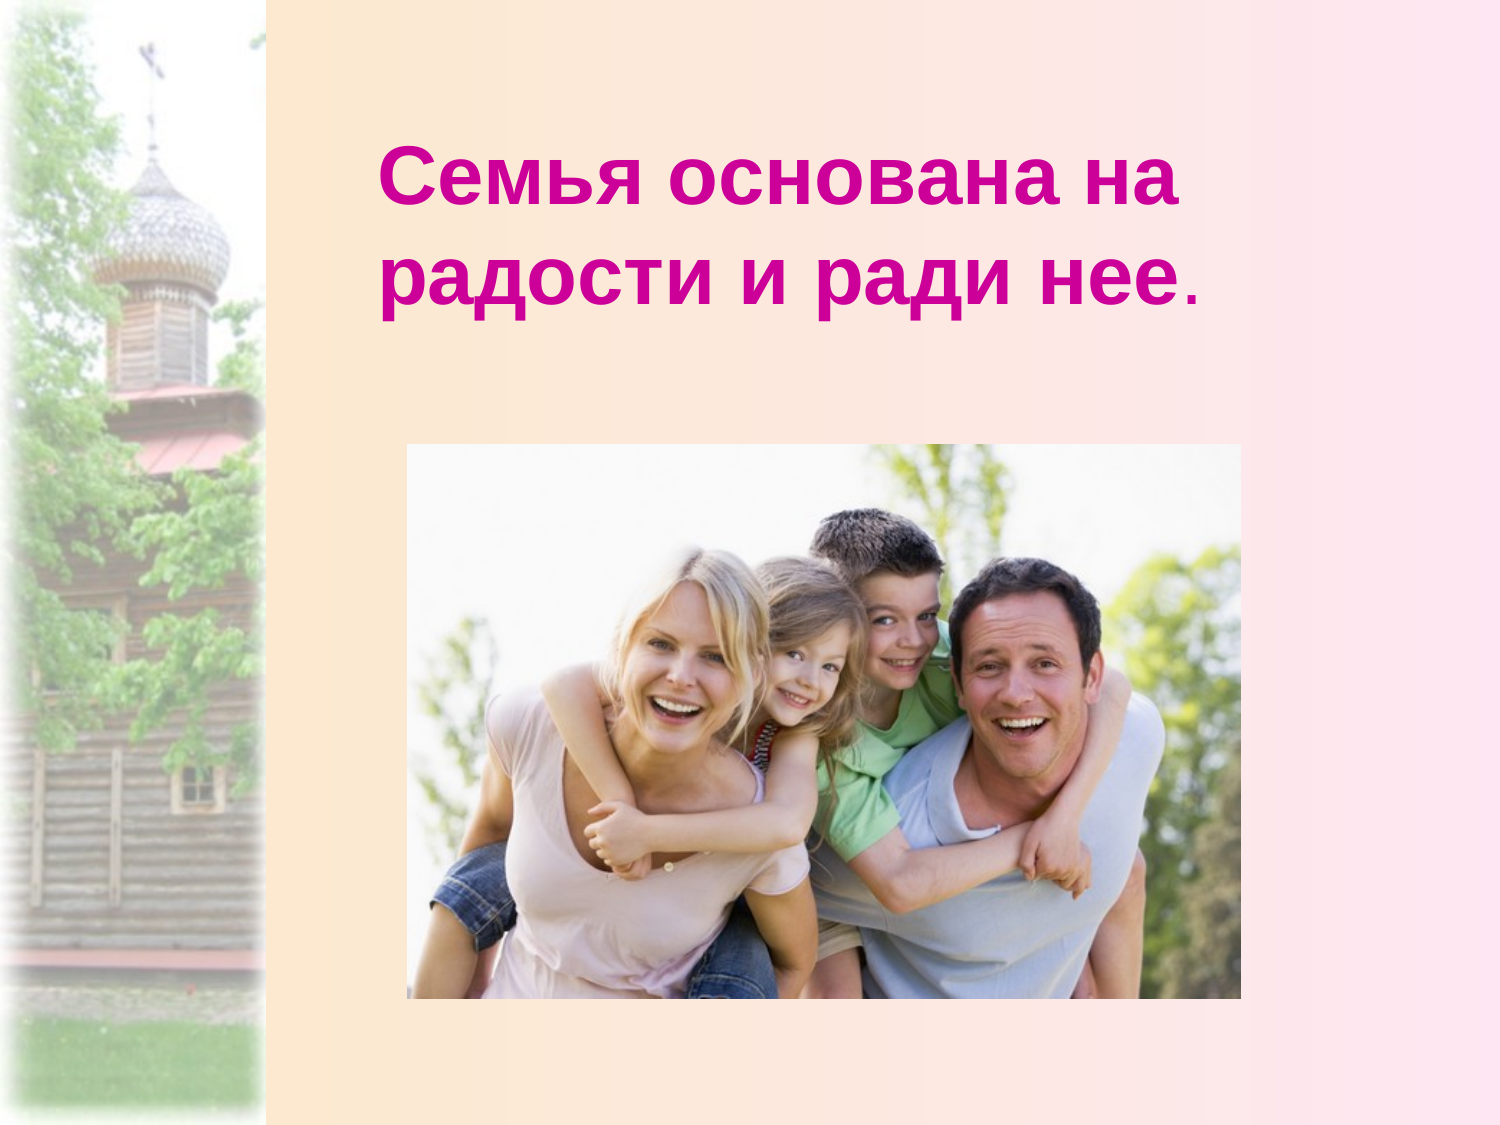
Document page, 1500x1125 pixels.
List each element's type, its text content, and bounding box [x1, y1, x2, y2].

picture [407, 444, 1241, 999]
text_box Семья основана на радости и ради нее. [362, 113, 1282, 329]
picture [0, 0, 266, 1125]
